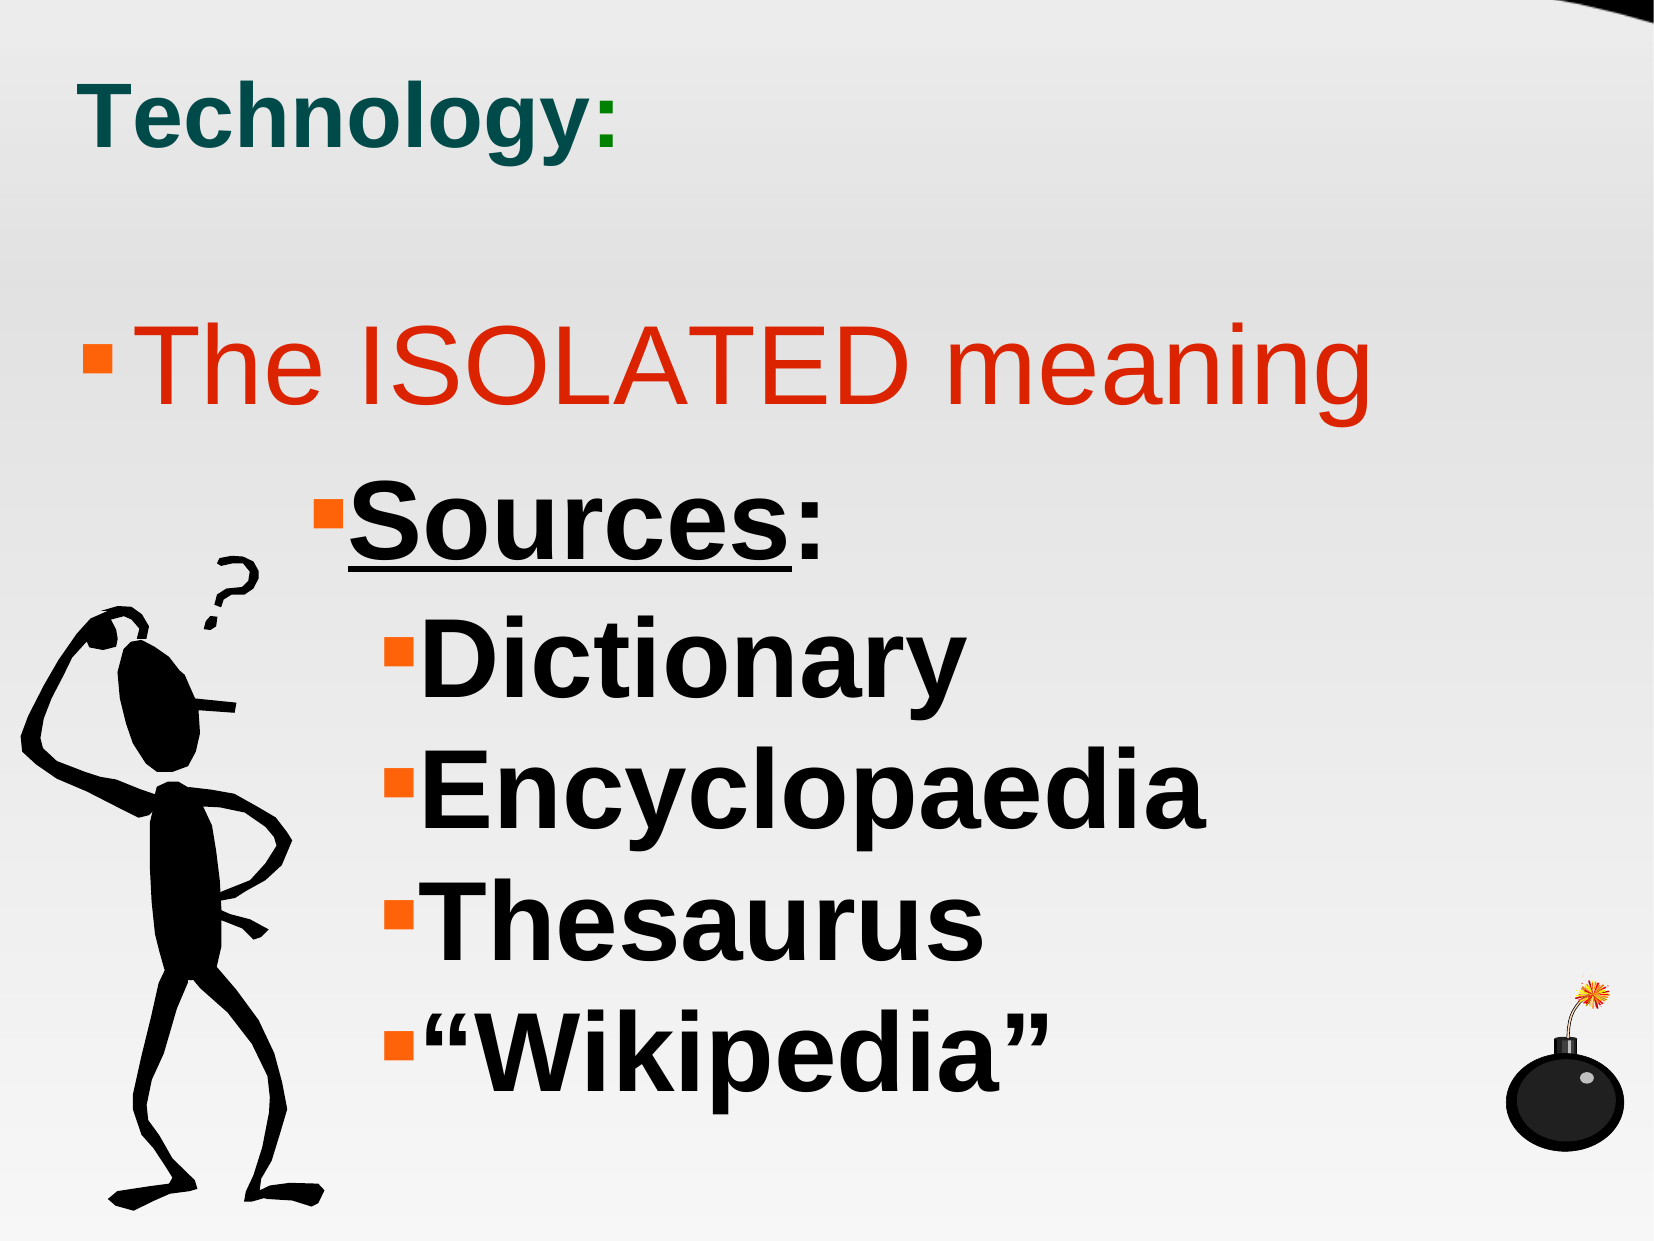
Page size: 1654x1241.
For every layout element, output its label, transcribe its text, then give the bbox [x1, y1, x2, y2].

title Technology: [76, 7, 886, 200]
picture [0, 0, 1654, 1241]
list The ISOLATED meaning Sources: Dictionary Encyclopaedia Thesaurus “Wikipedia” [46, 265, 1624, 1093]
